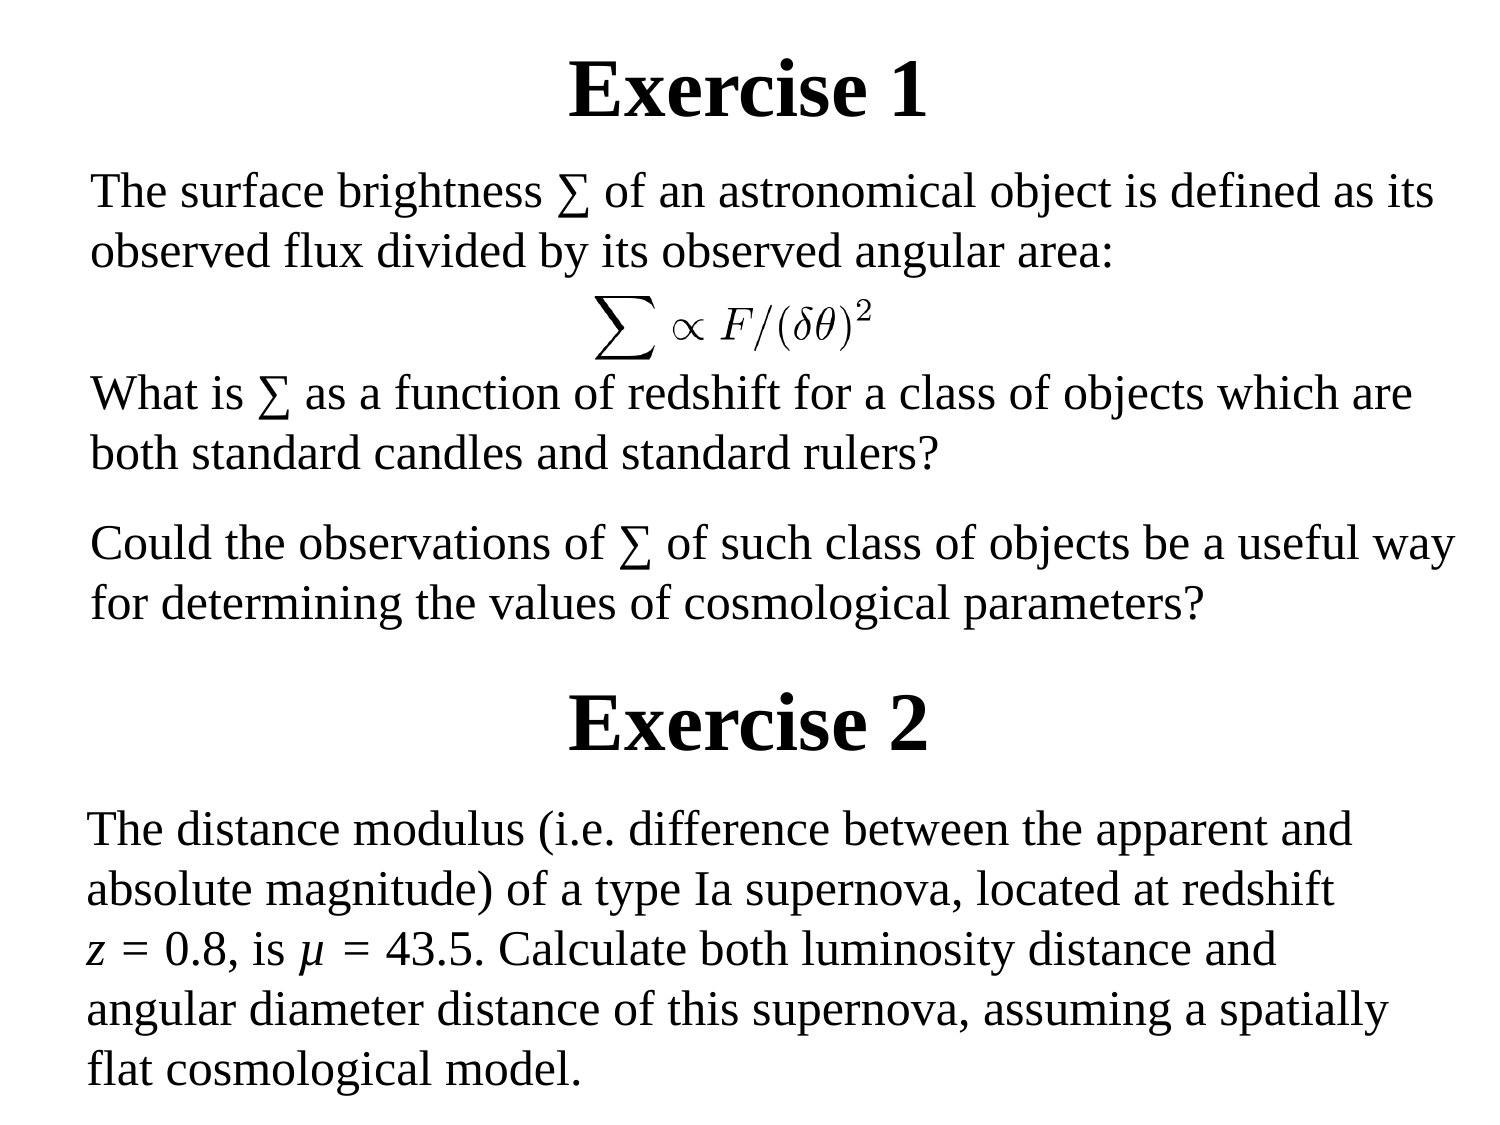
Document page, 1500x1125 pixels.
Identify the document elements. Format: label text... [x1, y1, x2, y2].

picture [594, 295, 871, 361]
title Exercise 2 [75, 653, 1426, 781]
list The surface brightness ∑ of an astronomical object is defined as its observed flux divided by its observed angular area: What is ∑ as a function of redshift for a class of objects which are both standard candles and standard rulers? Could the observations of ∑ of such class of objects be a useful way for determining the values of cosmological parameters? [75, 150, 1486, 646]
list The distance modulus (i.e. difference between the apparent and absolute magnitude) of a type Ia supernova, located at redshift z = 0.8, is µ = 43.5. Calculate both luminosity distance and angular diameter distance of this supernova, assuming a spatially flat cosmological model. [71, 787, 1407, 1103]
title Exercise 1 [75, 27, 1425, 140]
